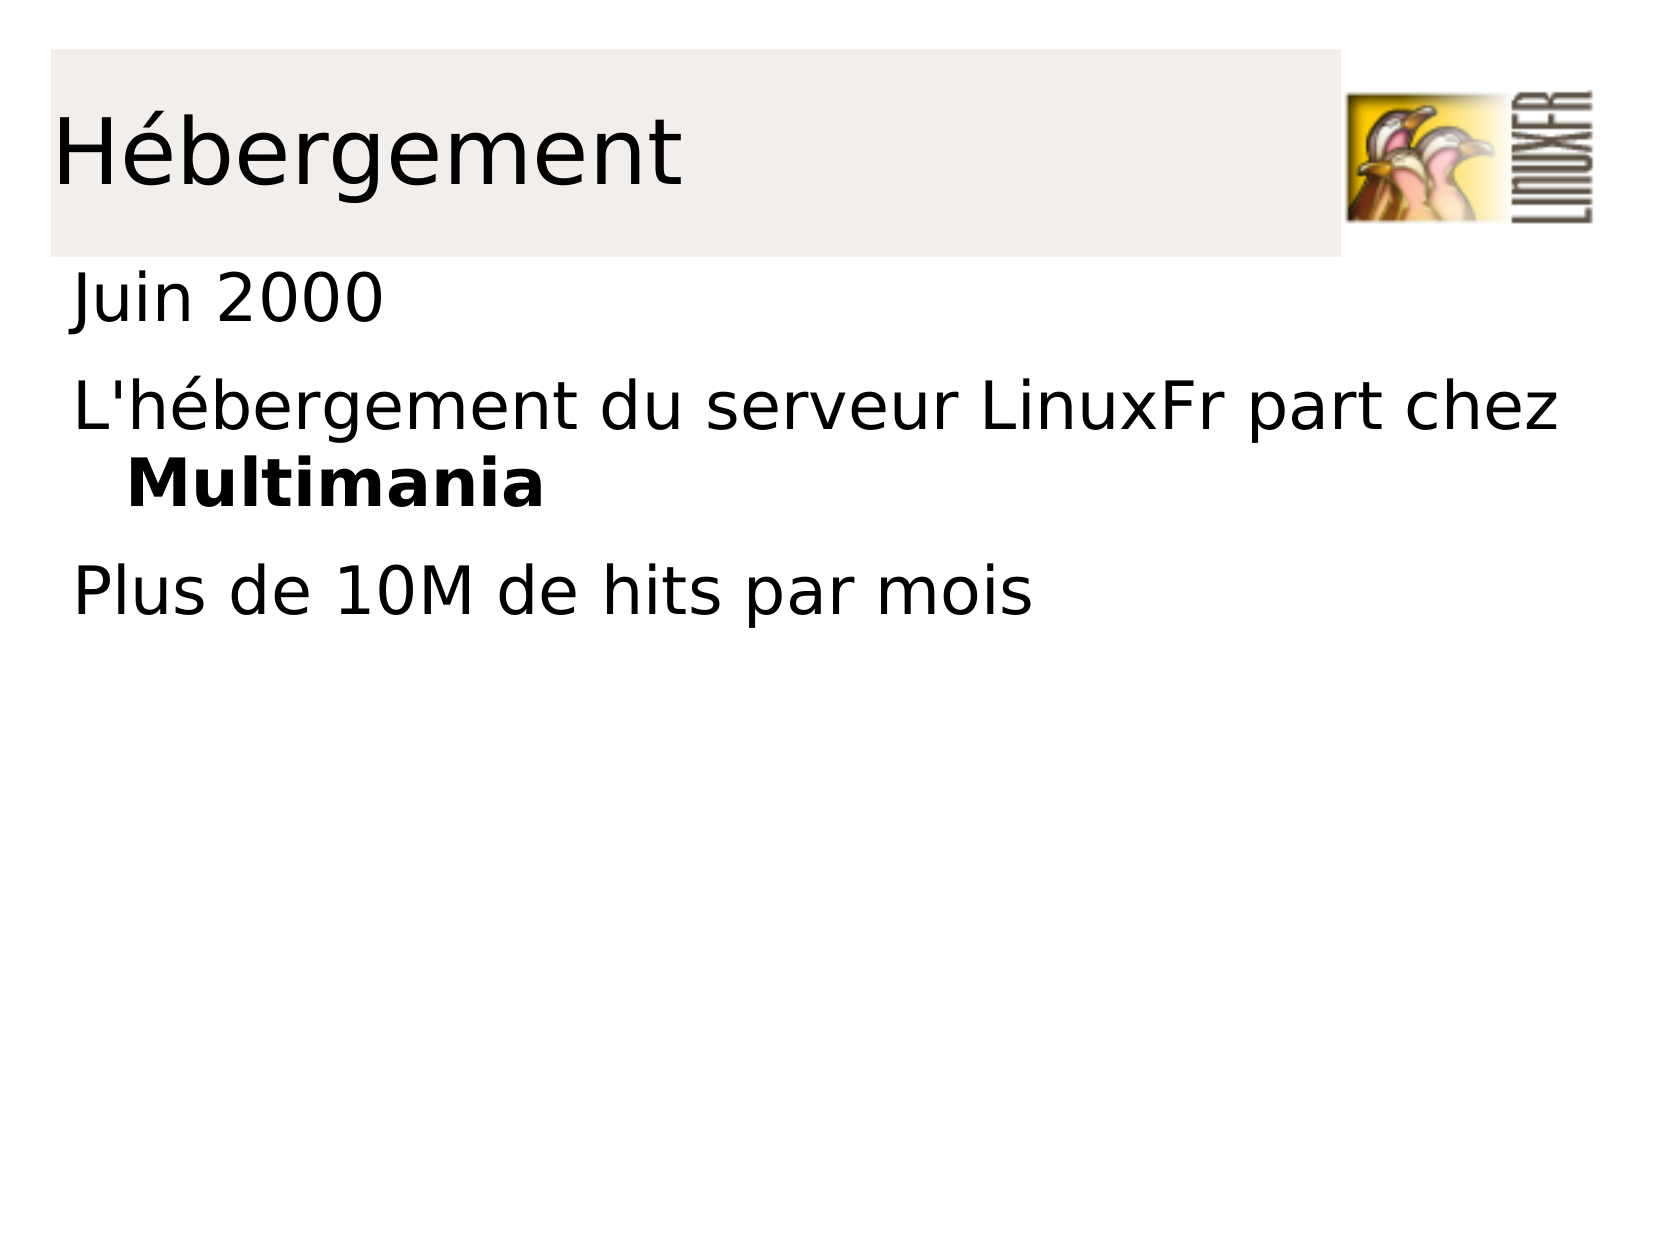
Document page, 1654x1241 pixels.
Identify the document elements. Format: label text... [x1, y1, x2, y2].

picture [1342, 88, 1601, 229]
list Juin 2000 L'hébergement du serveur LinuxFr part chez Multimania Plus de 10M de hits par mois [54, 259, 1628, 1103]
title Hébergement [51, 49, 1342, 257]
